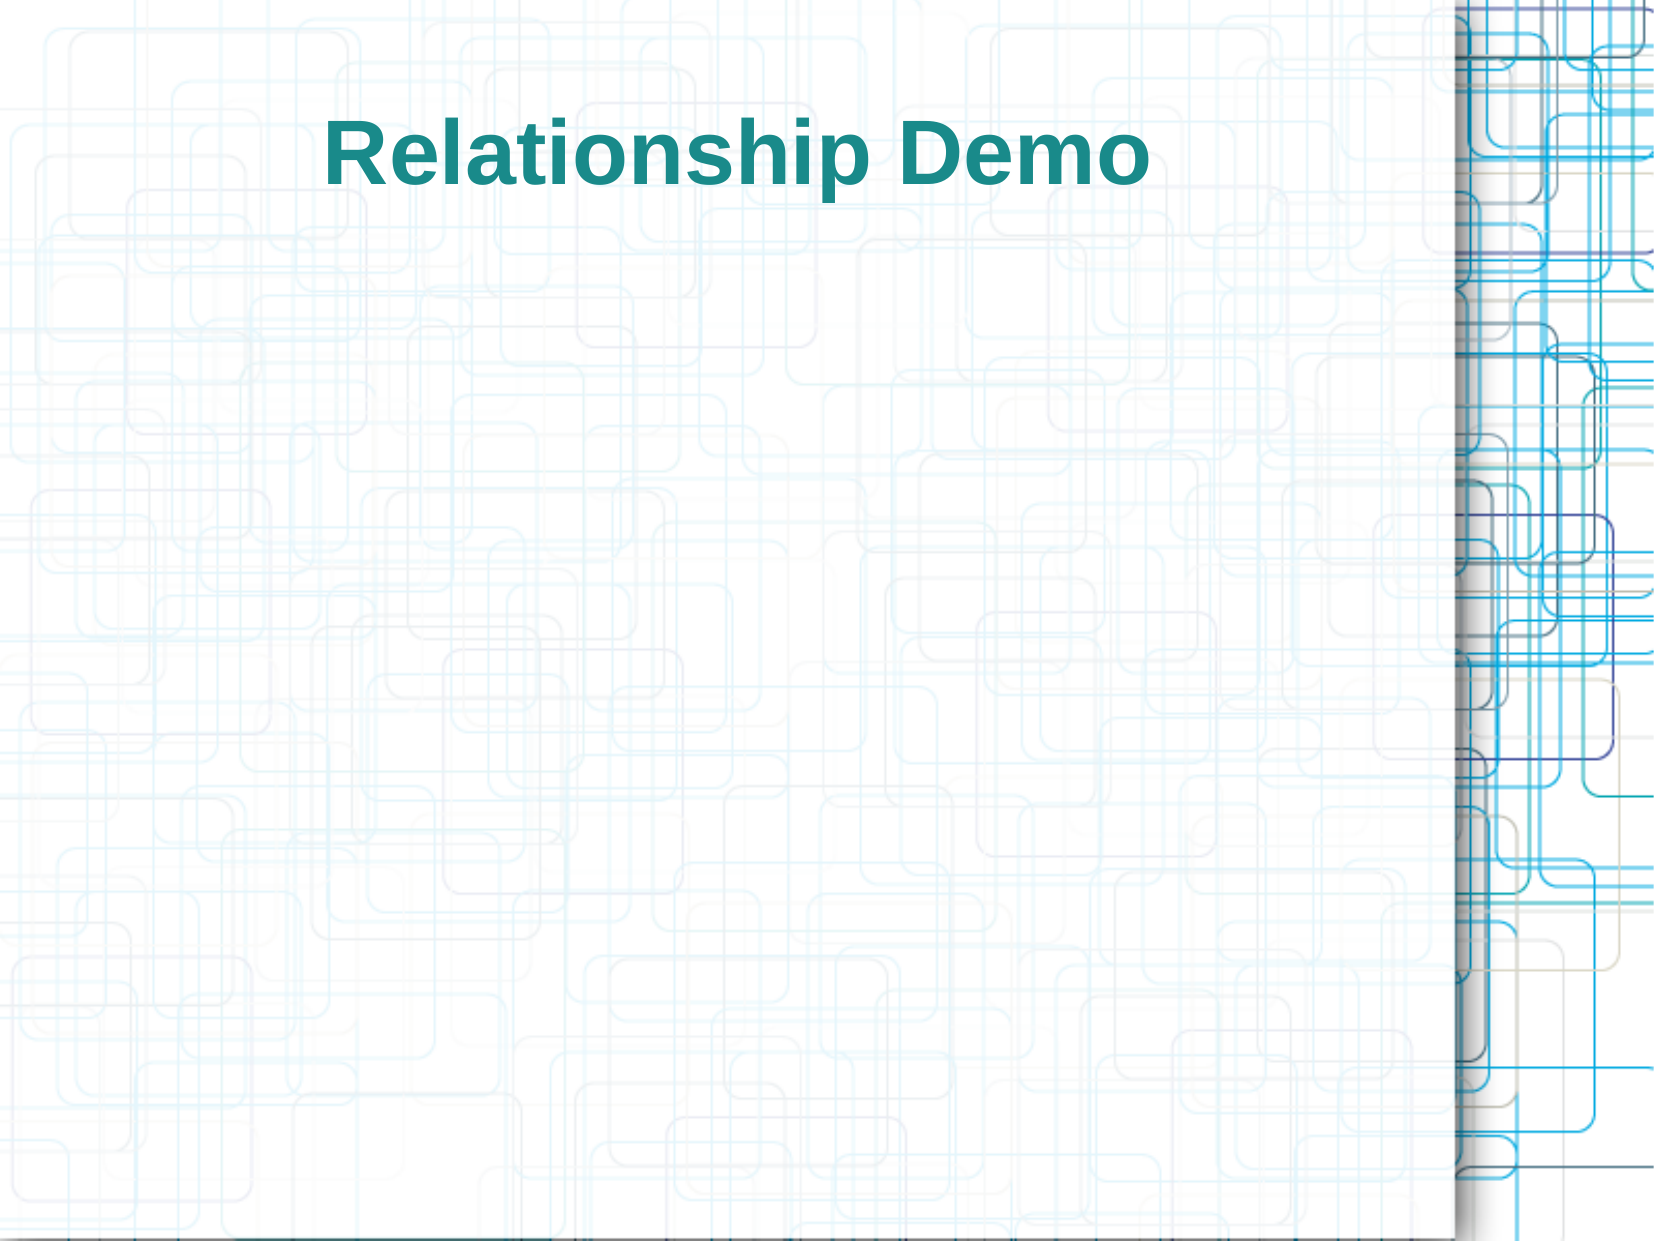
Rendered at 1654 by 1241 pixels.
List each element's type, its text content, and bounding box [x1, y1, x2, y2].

title Relationship Demo [59, 56, 1418, 250]
picture [0, 0, 1654, 1241]
